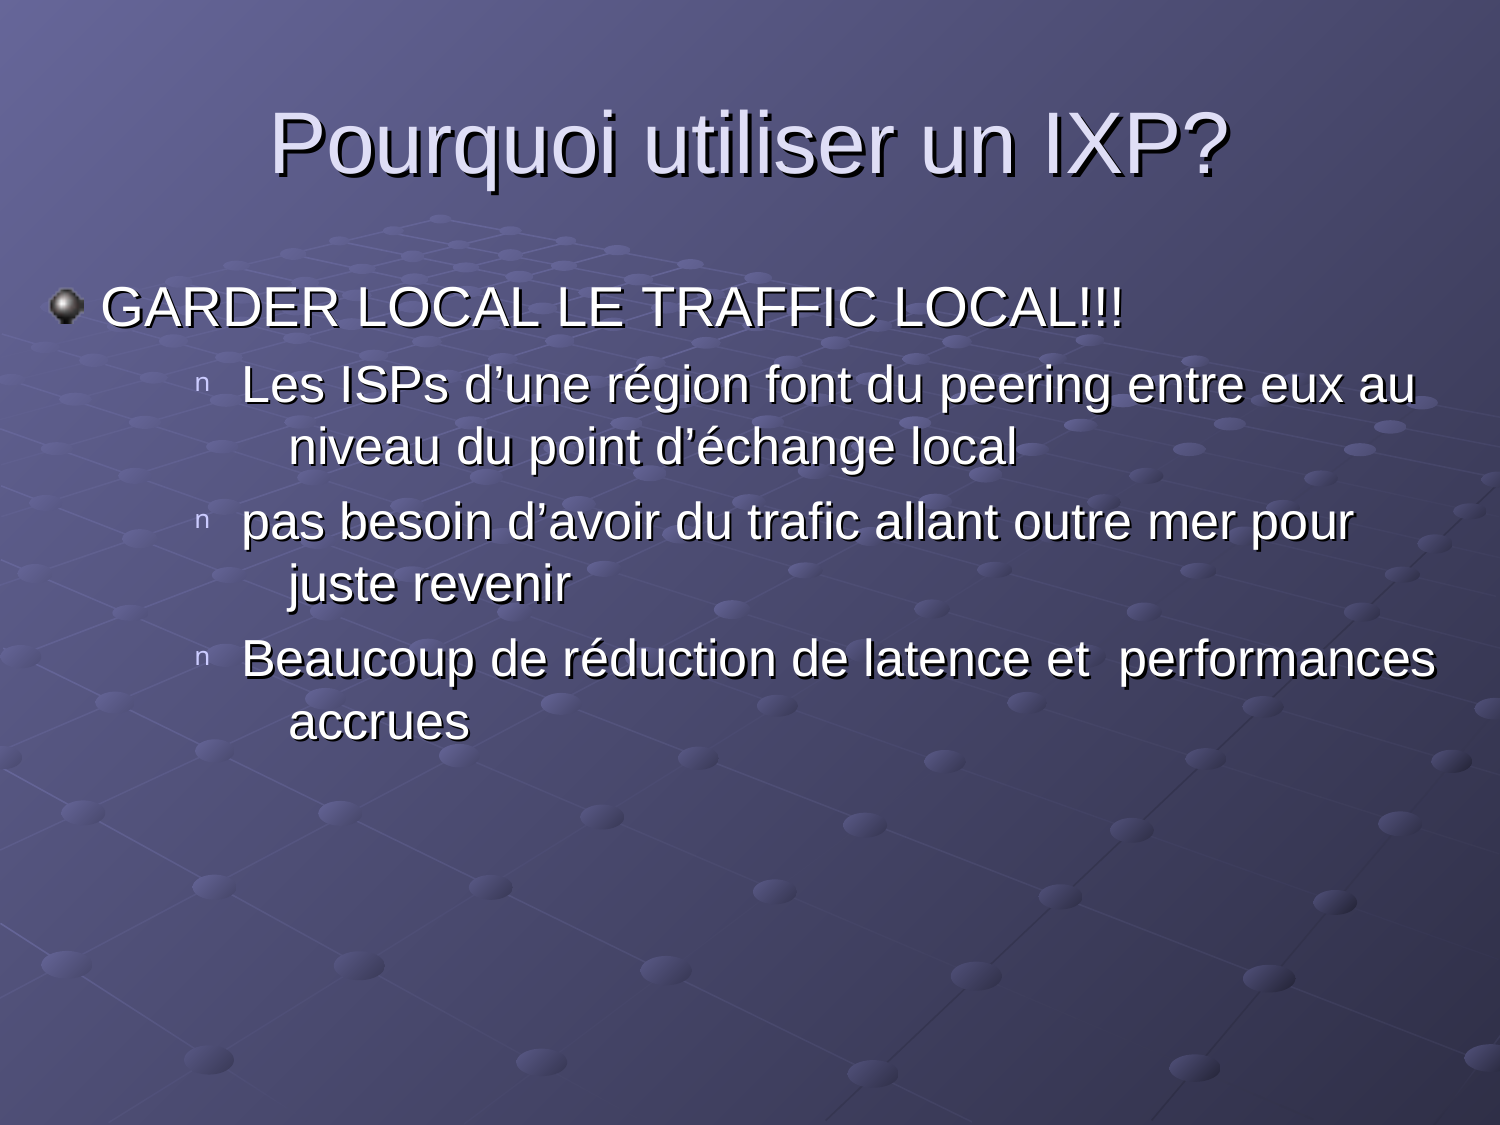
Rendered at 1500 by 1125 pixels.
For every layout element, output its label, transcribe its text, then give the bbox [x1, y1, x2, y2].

list GARDER LOCAL LE TRAFFIC LOCAL!!! Les ISPs d’une région font du peering entre eux au niveau du point d’échange local pas besoin d’avoir du trafic allant outre mer pour juste revenir Beaucoup de réduction de latence et performances accrues [29, 262, 1459, 1007]
title Pourquoi utiliser un IXP? [75, 45, 1426, 233]
